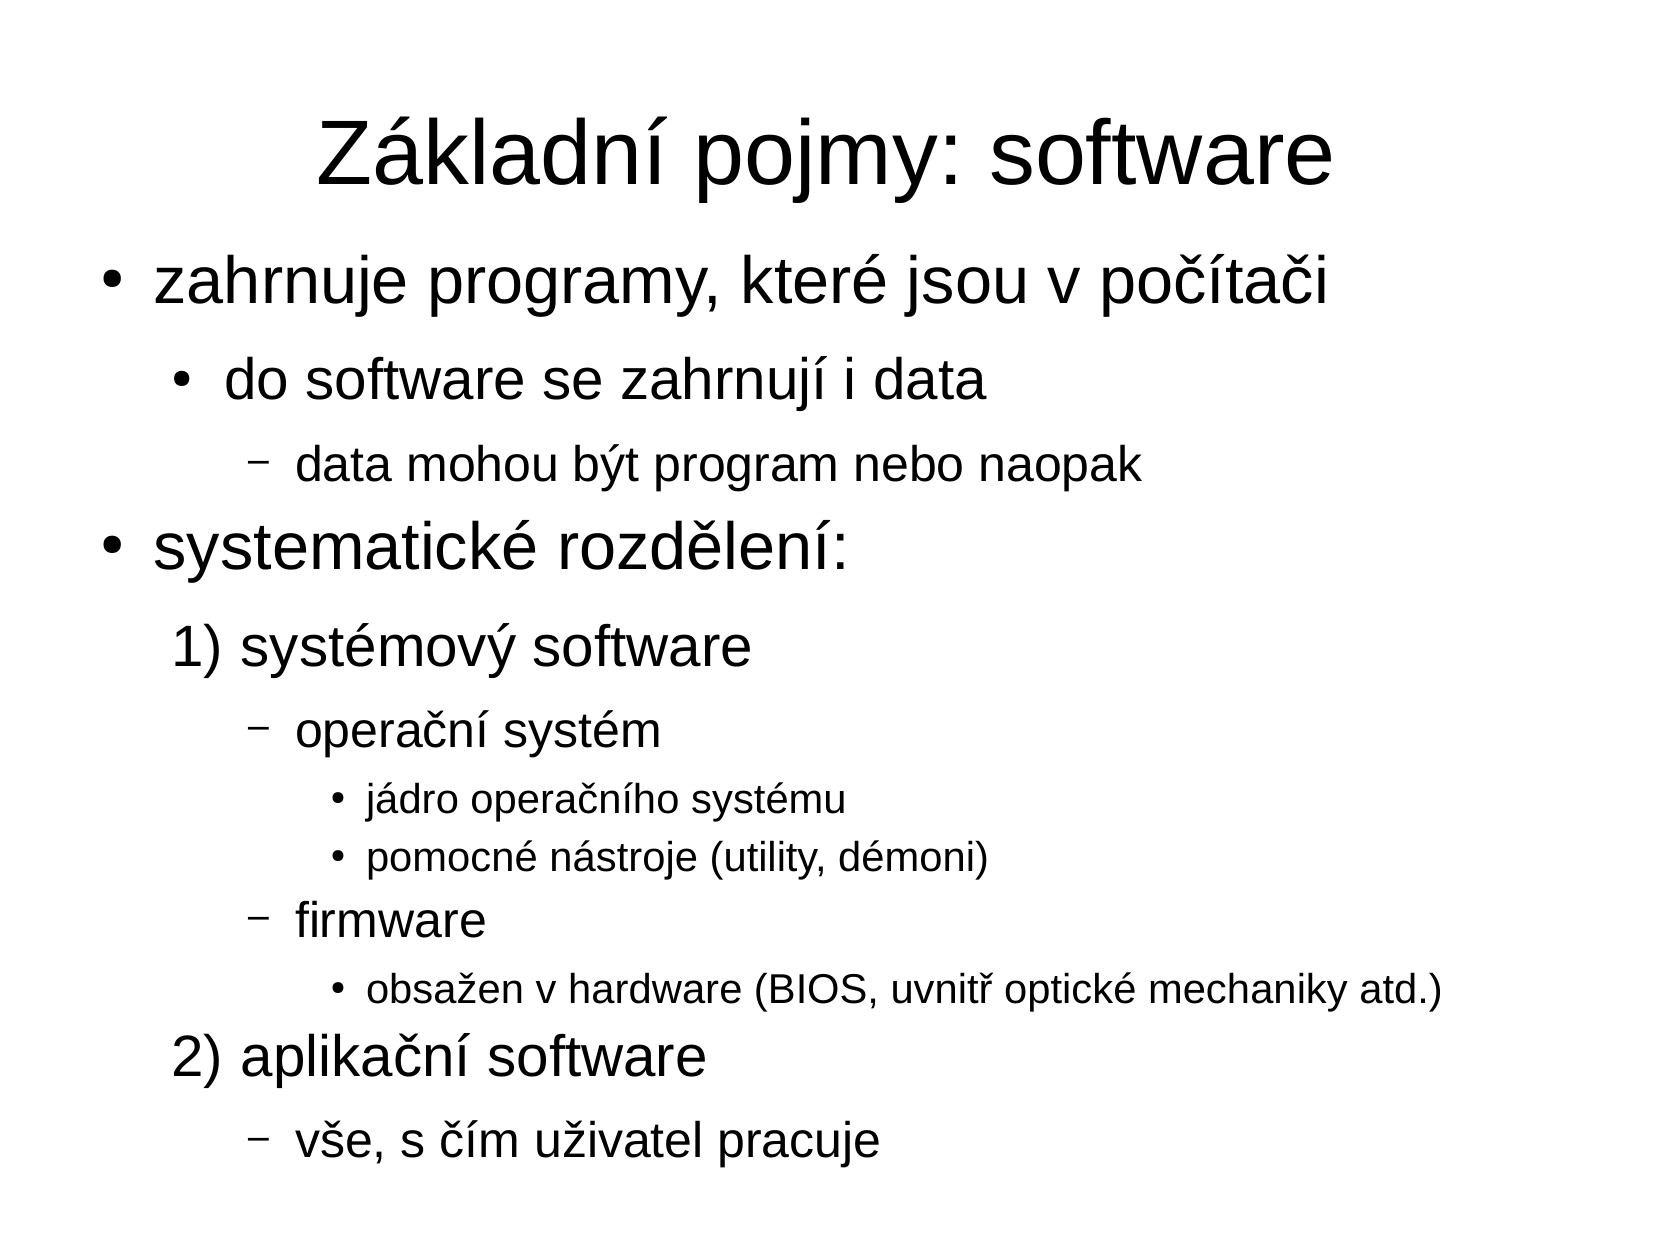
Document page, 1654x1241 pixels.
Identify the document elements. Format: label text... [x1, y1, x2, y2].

title Základní pojmy: software [82, 56, 1571, 242]
list zahrnuje programy, které jsou v počítači do software se zahrnují i data data mohou být program nebo naopak systematické rozdělení: systémový software operační systém jádro operačního systému pomocné nástroje (utility, démoni) firmware obsažen v hardware (BIOS, uvnitř optické mechaniky atd.) aplikační software vše, s čím uživatel pracuje [82, 242, 1571, 1169]
